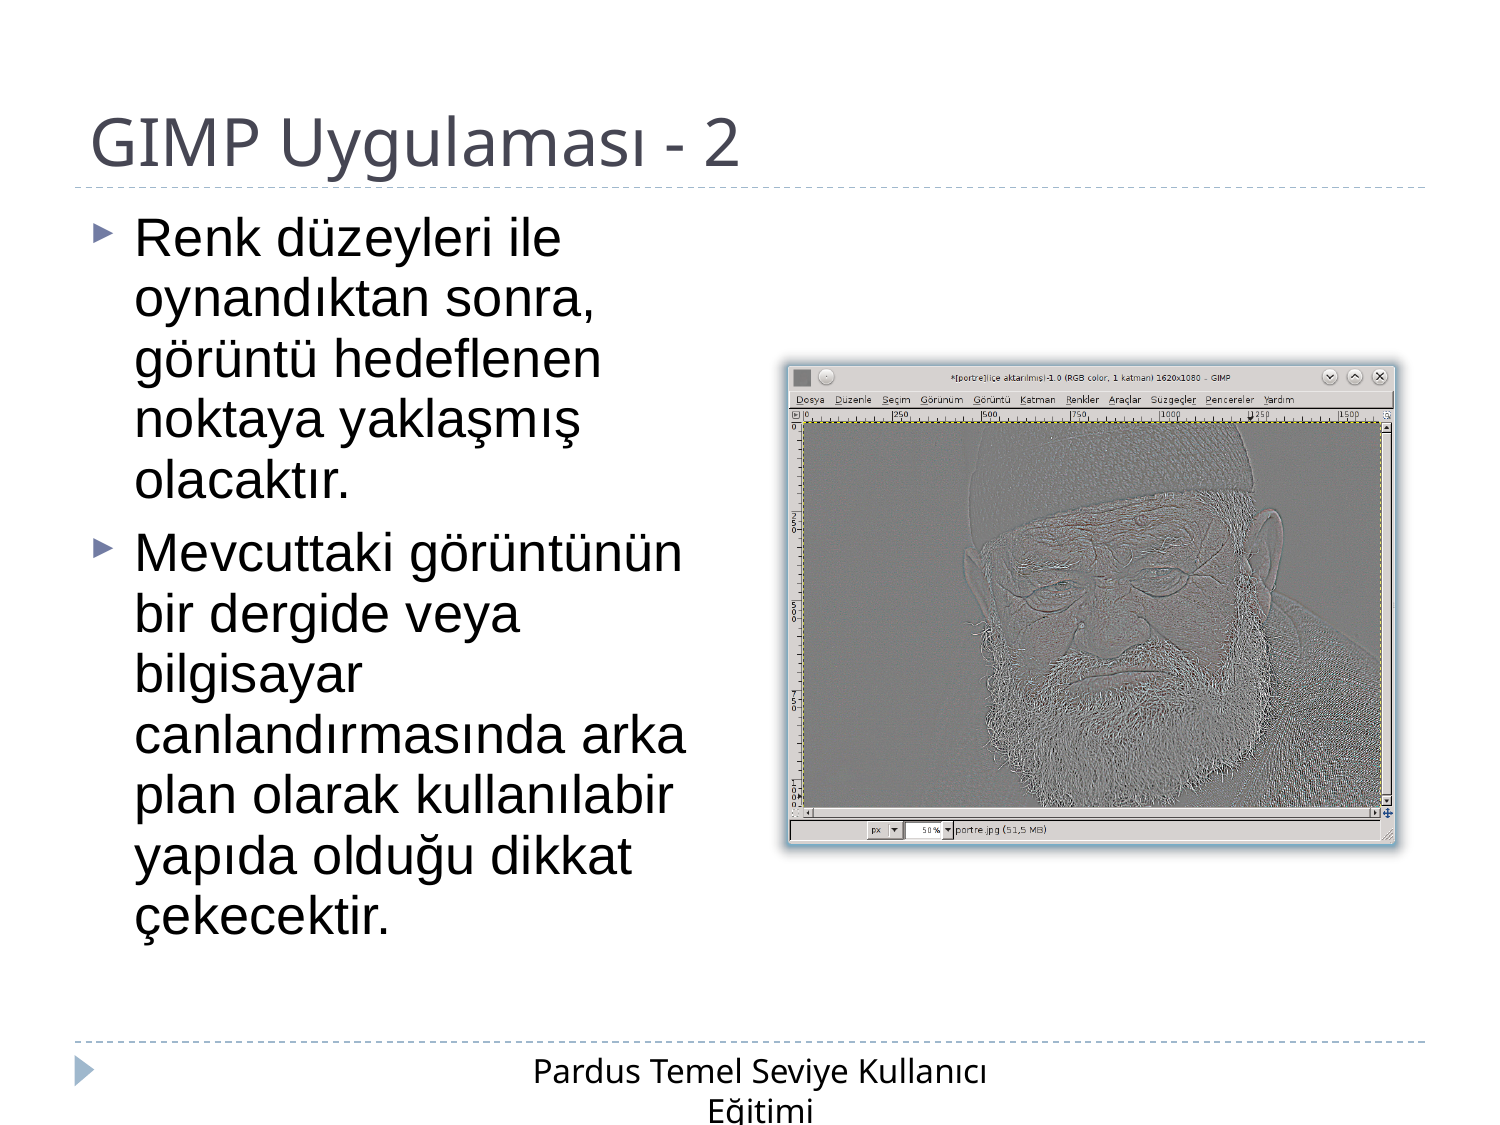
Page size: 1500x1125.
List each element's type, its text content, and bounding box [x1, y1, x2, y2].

title GIMP Uygulaması - 2 [75, 37, 1425, 188]
list Renk düzeyleri ile oynandıktan sonra, görüntü hedeflenen noktaya yaklaşmış olacaktır. Mevcuttaki görüntünün bir dergide veya bilgisayar canlandırmasında arka plan olarak kullanılabir yapıda olduğu dikkat çekecektir. [75, 200, 738, 1010]
picture [759, 337, 1423, 872]
